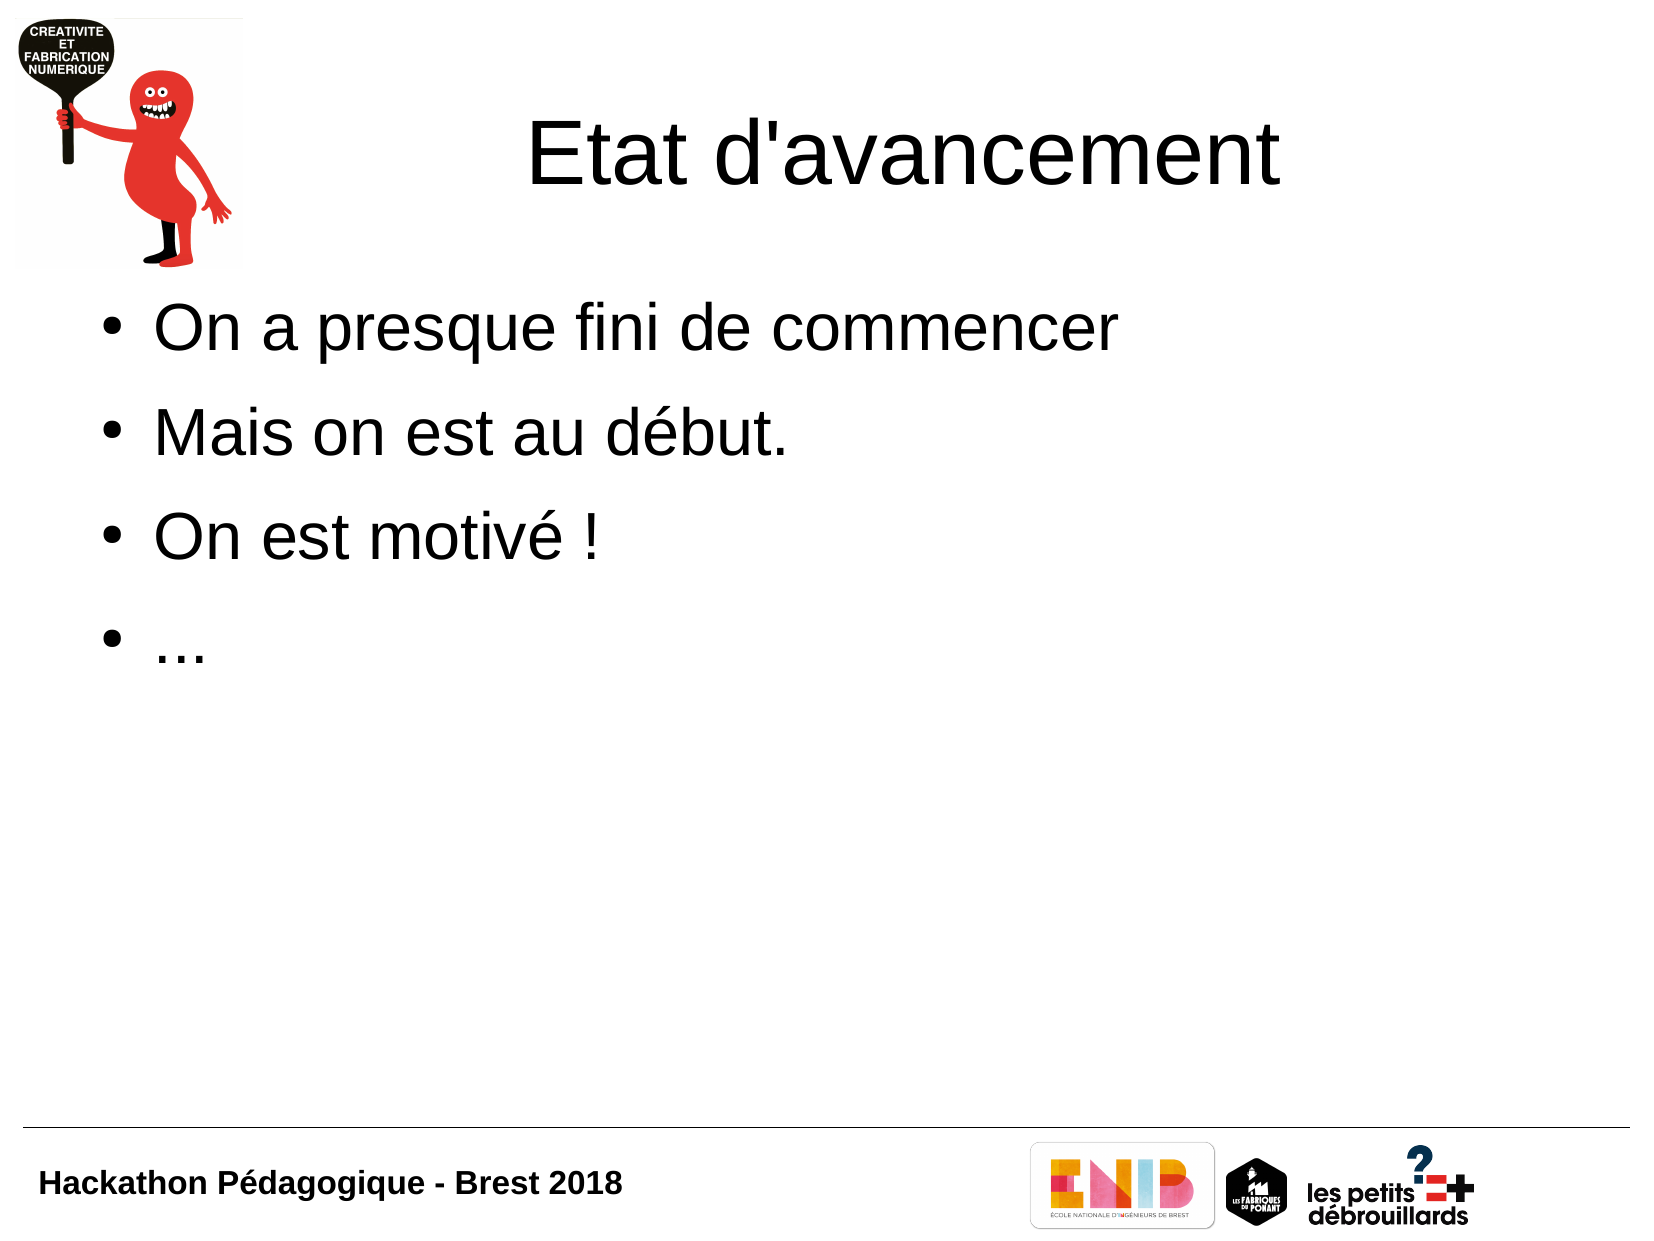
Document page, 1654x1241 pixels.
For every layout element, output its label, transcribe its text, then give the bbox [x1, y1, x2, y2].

picture [1308, 1145, 1474, 1225]
picture [15, 18, 243, 269]
list On a presque fini de commencer Mais on est au début. On est motivé ! ... [82, 290, 1571, 1109]
text_box Hackathon Pédagogique - Brest 2018 [23, 1157, 945, 1211]
title Etat d'avancement [236, 49, 1571, 257]
picture [1015, 1127, 1287, 1241]
